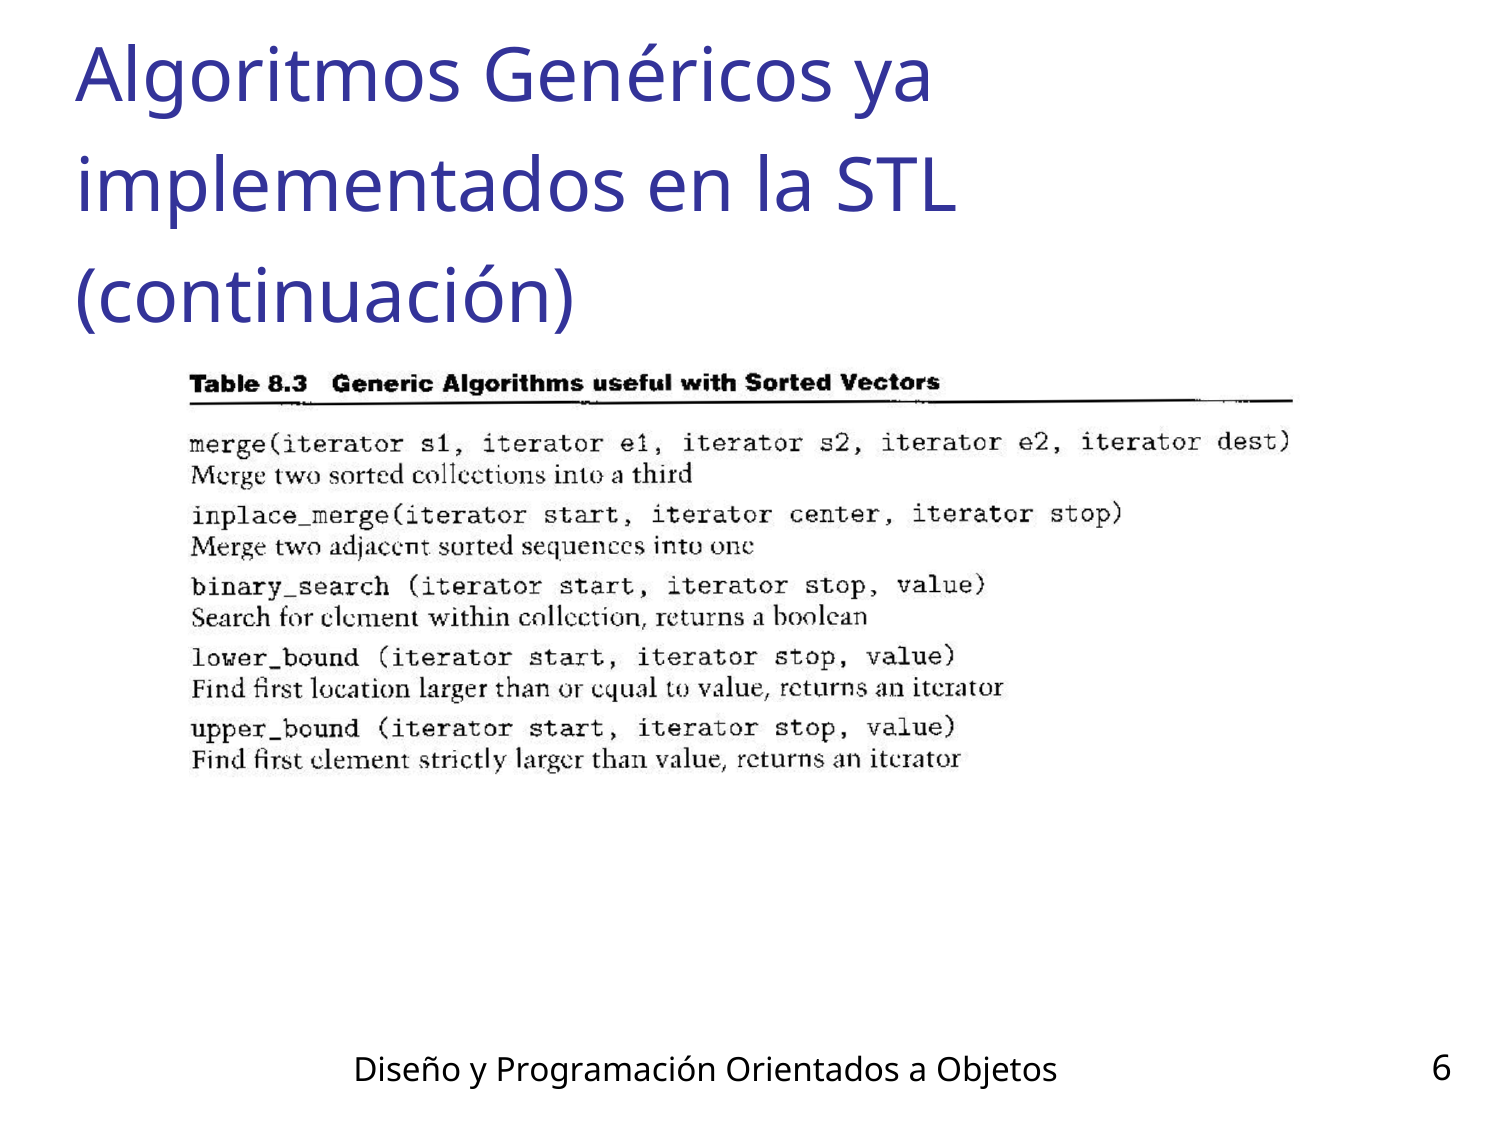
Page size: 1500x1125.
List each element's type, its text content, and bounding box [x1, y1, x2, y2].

picture [185, 338, 1302, 782]
title Algoritmos Genéricos ya implementados en la STL (continuación) [75, 19, 1466, 338]
